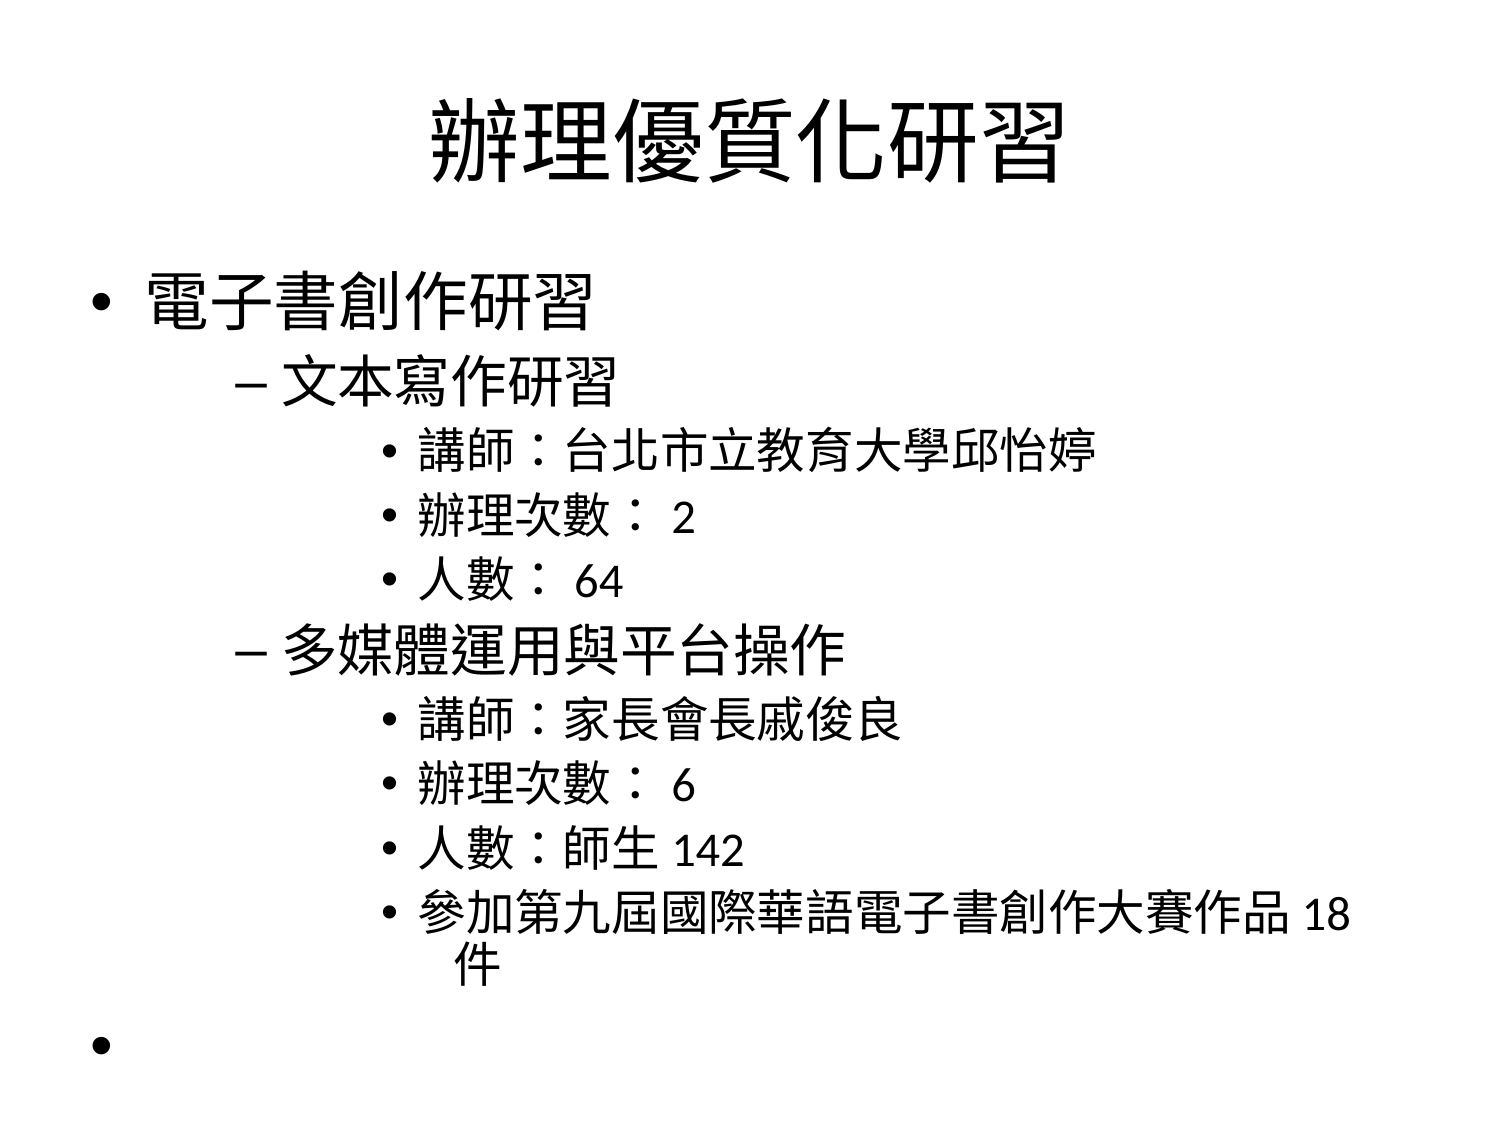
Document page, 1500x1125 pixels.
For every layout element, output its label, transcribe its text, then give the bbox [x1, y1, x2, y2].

title 辦理優質化研習 [75, 45, 1426, 233]
list 電子書創作研習 文本寫作研習 講師：台北市立教育大學邱怡婷 辦理次數：2 人數：64 多媒體運用與平台操作 講師：家長會長戚俊良 辦理次數：6 人數：師生142 參加第九屆國際華語電子書創作大賽作品18件 [75, 262, 1426, 1005]
